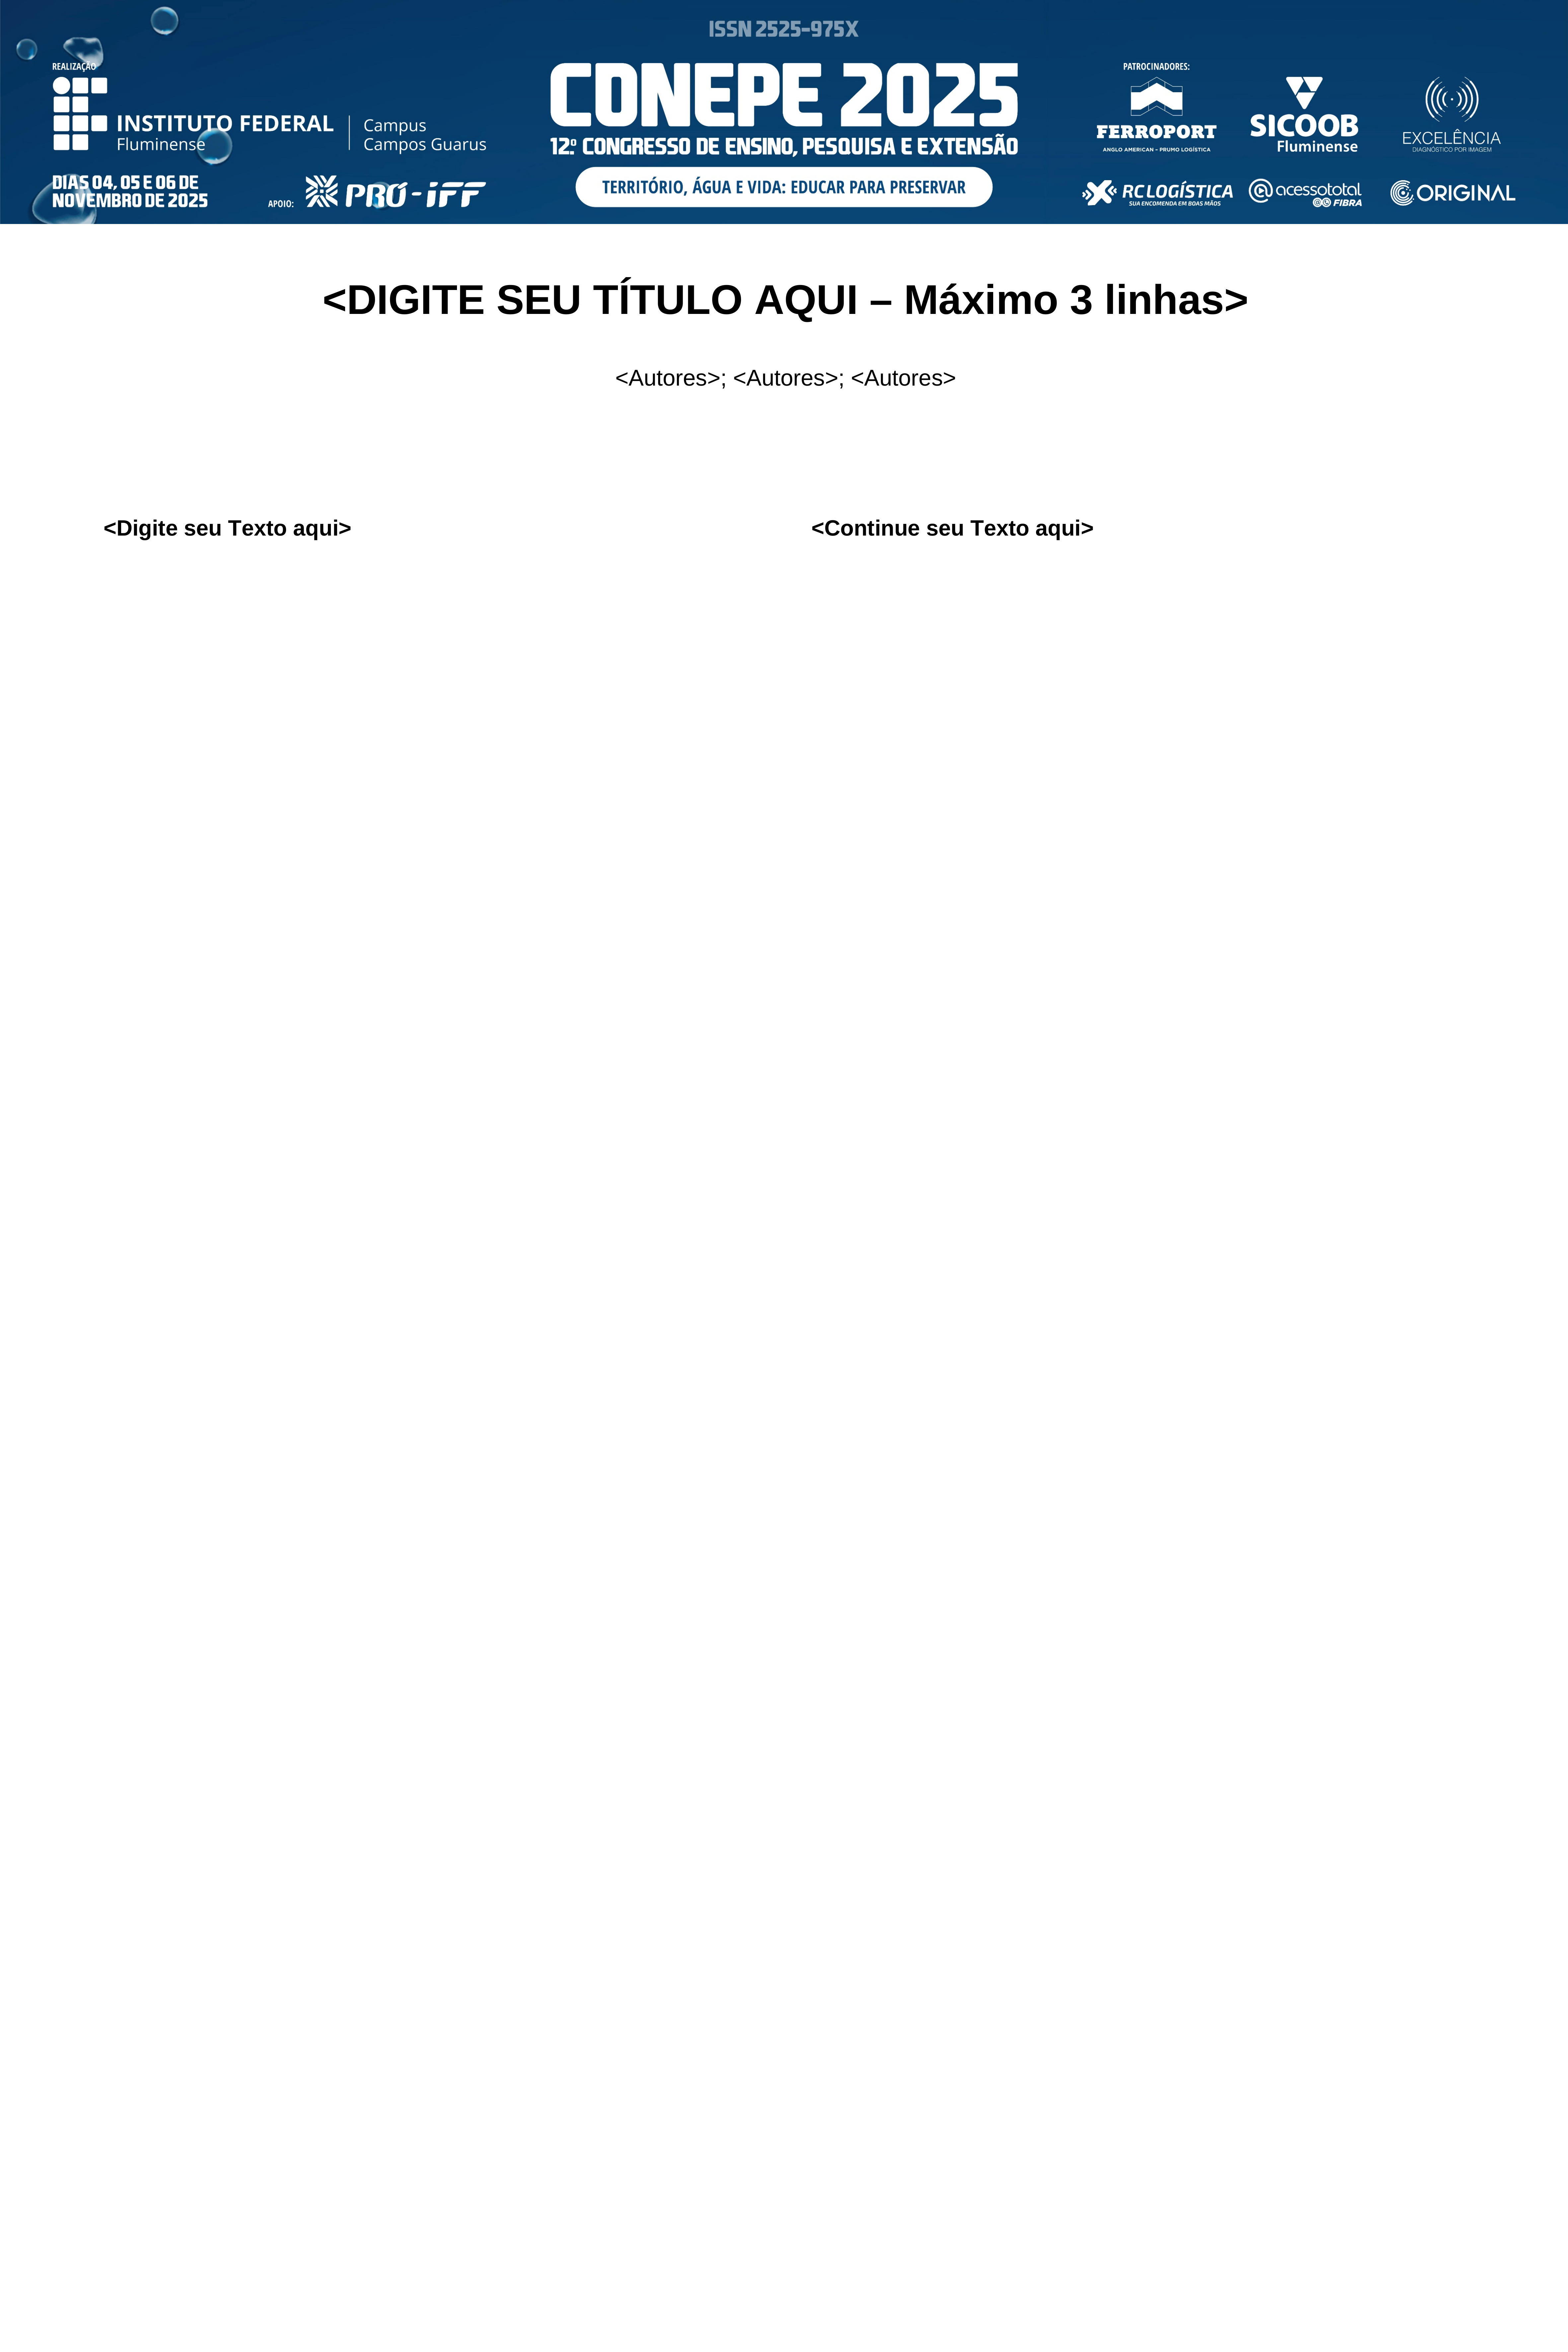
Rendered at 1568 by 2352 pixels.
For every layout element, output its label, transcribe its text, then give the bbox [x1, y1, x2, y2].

text_box <Continue seu Texto aqui> [807, 511, 1472, 542]
picture [0, 0, 1568, 224]
text_box <Digite seu Texto aqui> [99, 511, 765, 542]
text_box <DIGITE SEU TÍTULO AQUI – Máximo 3 linhas> <Autores>; <Autores>; <Autores> [100, 270, 1472, 420]
